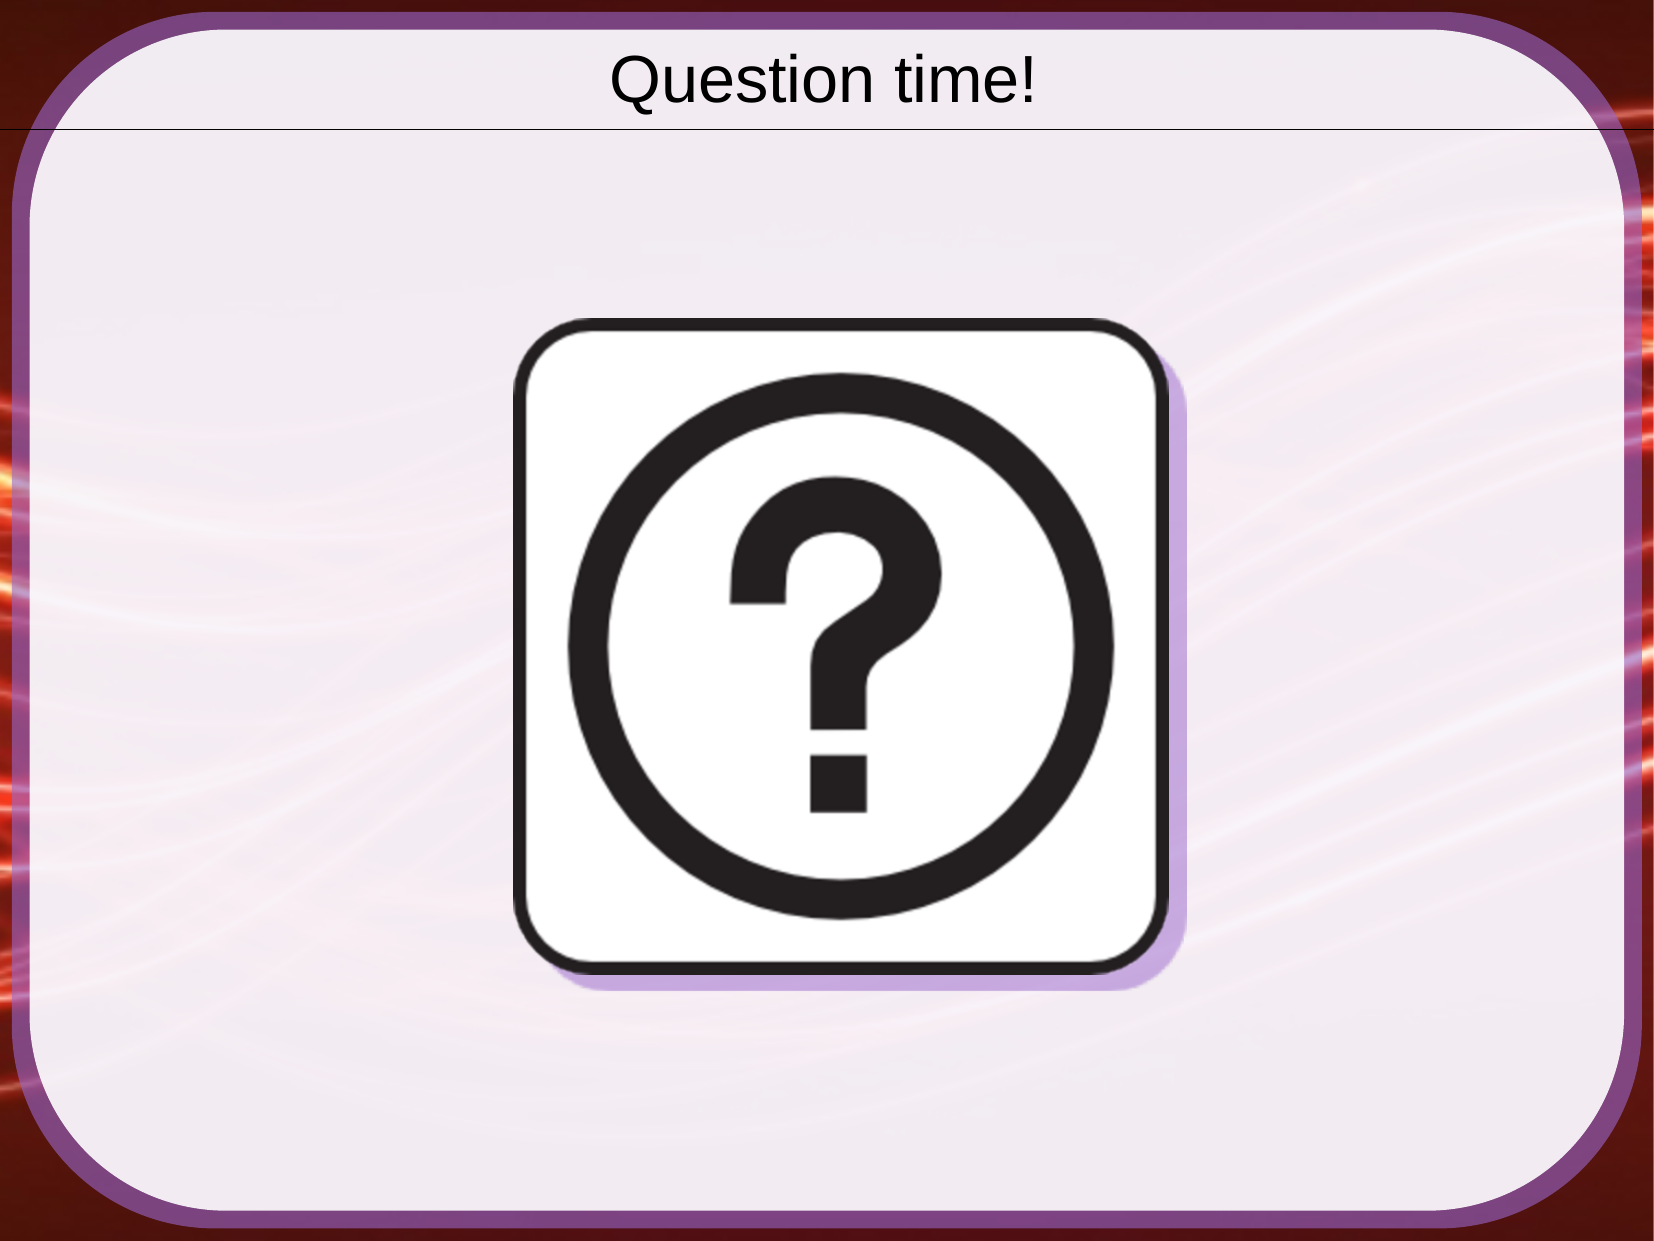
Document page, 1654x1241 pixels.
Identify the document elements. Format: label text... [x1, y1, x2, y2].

picture [0, 0, 1654, 129]
picture [0, 130, 1654, 1241]
picture [513, 318, 1169, 975]
title Question time! [82, 35, 1565, 125]
